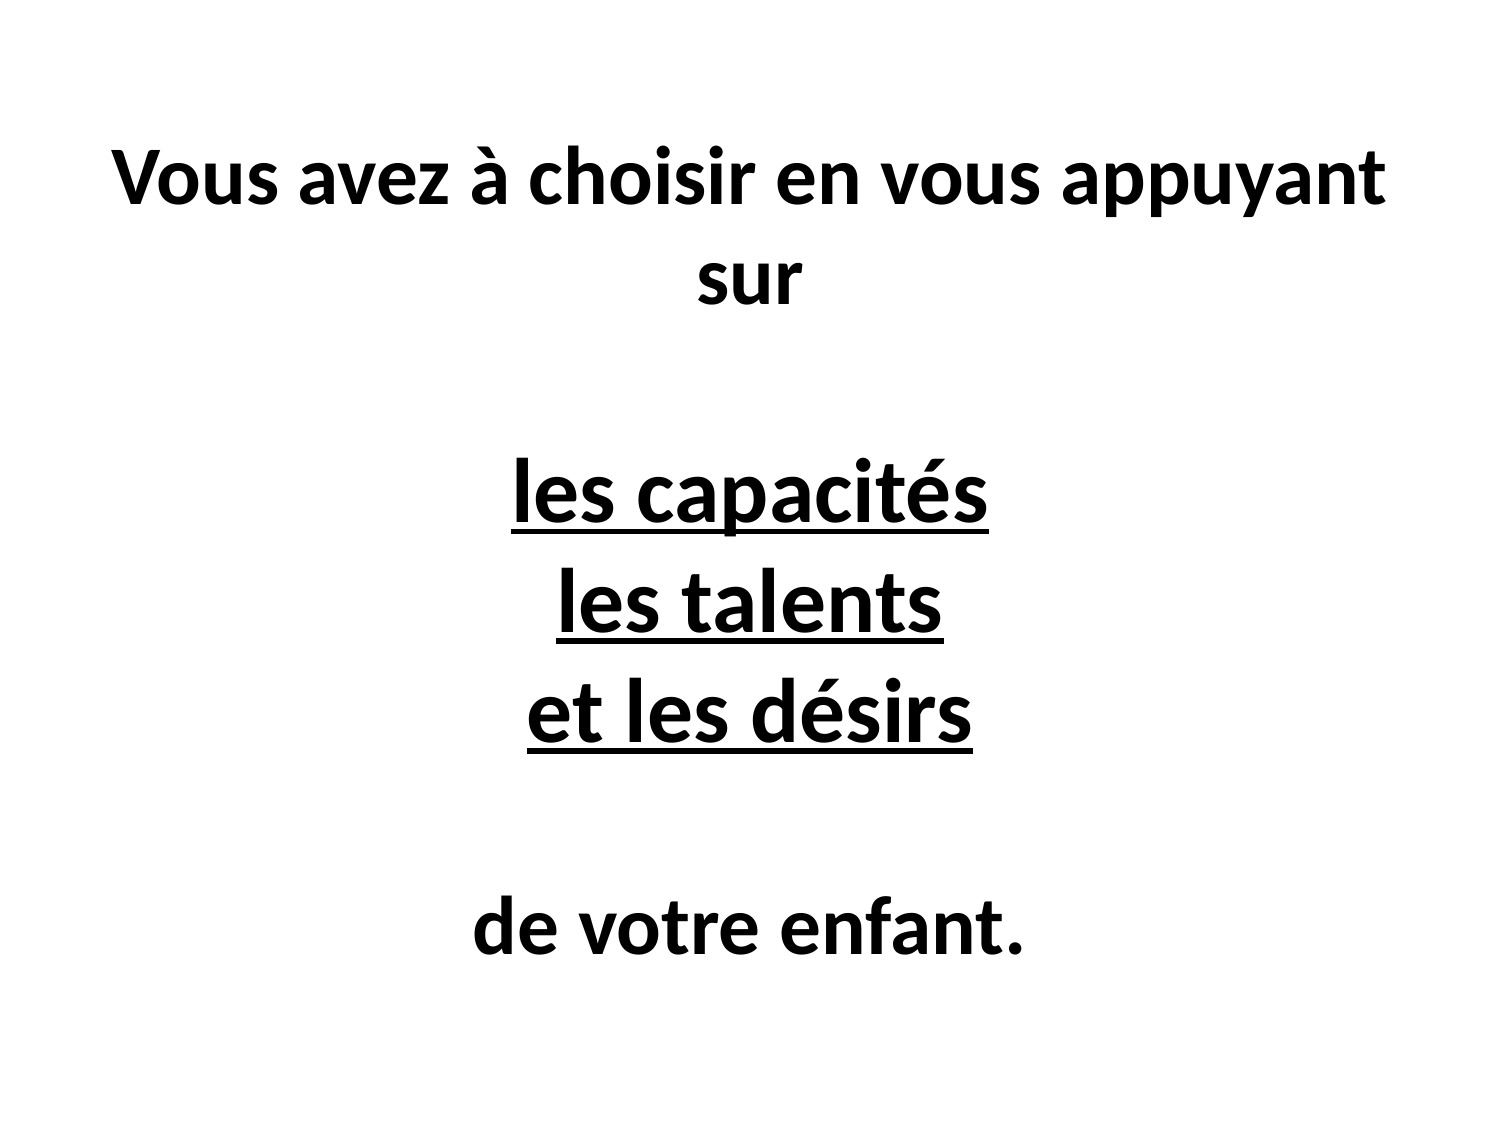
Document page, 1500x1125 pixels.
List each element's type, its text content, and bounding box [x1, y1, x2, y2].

title Vous avez à choisir en vous appuyant sur les capacités les talents et les désirs de votre enfant. [75, 45, 1426, 1047]
